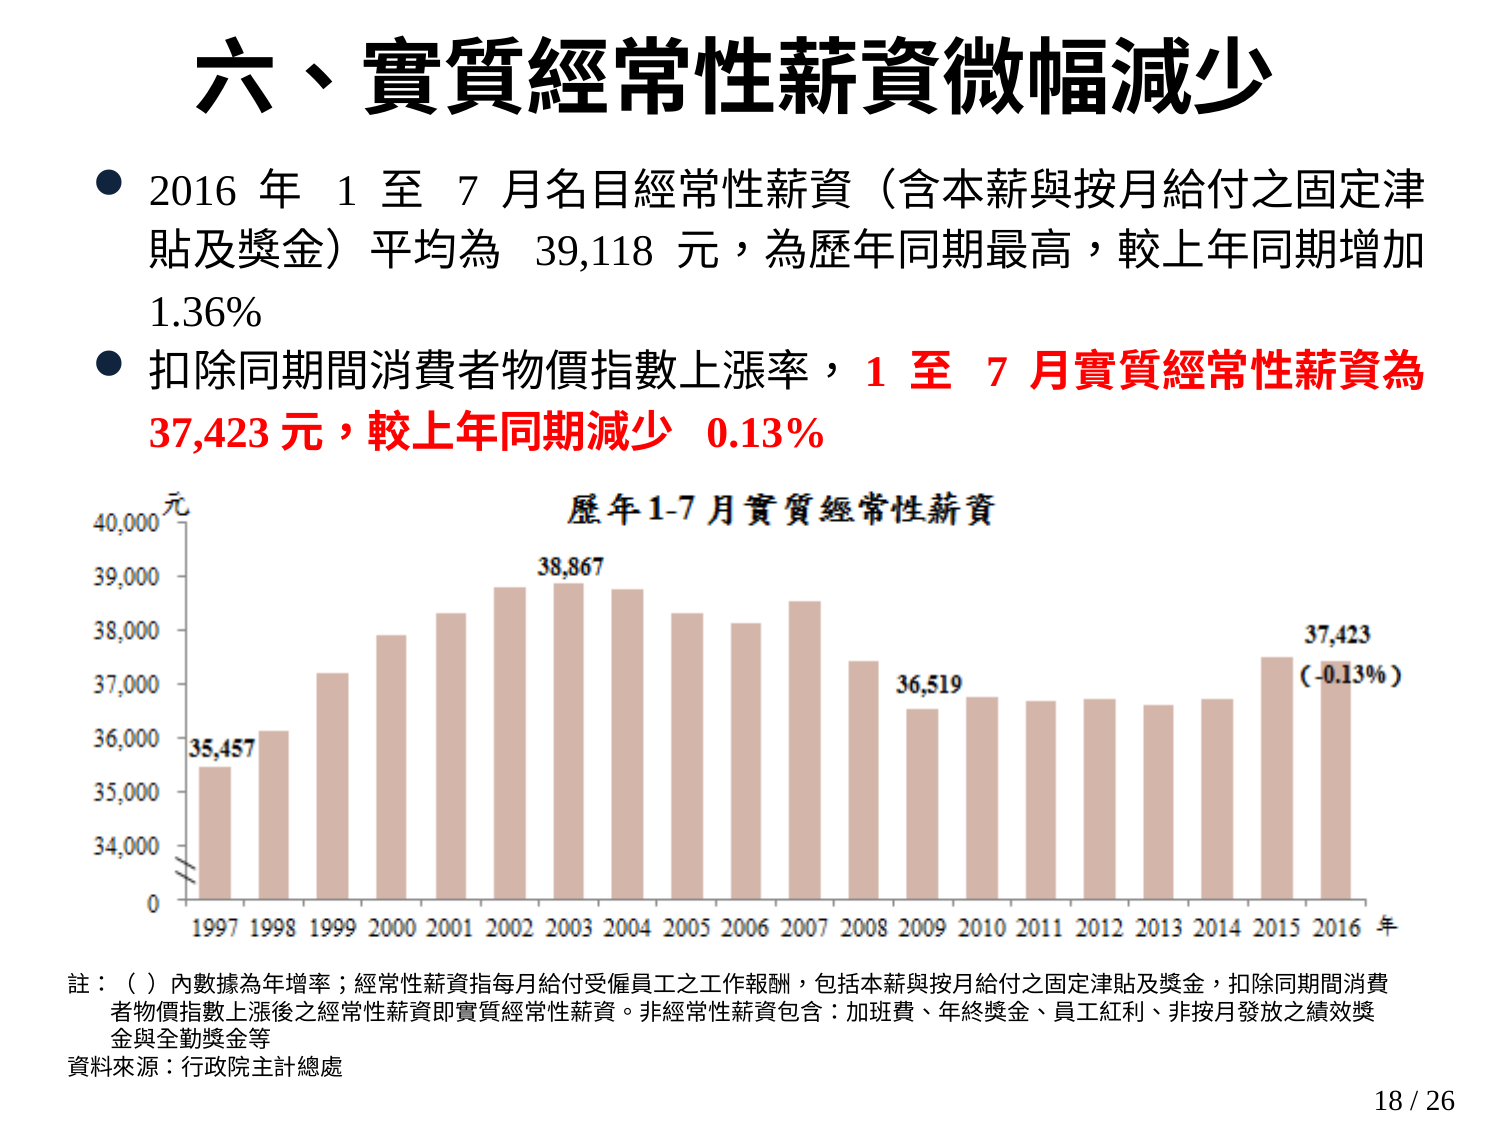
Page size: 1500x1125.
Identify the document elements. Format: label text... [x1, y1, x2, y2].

text_box 2016 年 1 至 7 月名目經常性薪資（含本薪與按月給付之固定津貼及獎金）平均為 39,118 元，為歷年同期最高，較上年同期增加 1.36% 扣除同期間消費者物價指數上漲率，1 至 7 月實質經常性薪資為 37,423元，較上年同期減少 0.13% [29, 134, 1461, 526]
text_box 註：（ ）內數據為年增率；經常性薪資指每月給付受僱員工之工作報酬，包括本薪與按月給付之固定津貼及獎金，扣除同期間消費者物價指數上漲後之經常性薪資即實質經常性薪資。非經常性薪資包含：加班費、年終獎金、員工紅利、非按月發放之績效獎金與全勤獎金等 資料來源：行政院主計總處 [52, 964, 1411, 1086]
text_box 六、實質經常性薪資微幅減少 [0, 3, 1484, 145]
picture [66, 472, 1429, 949]
